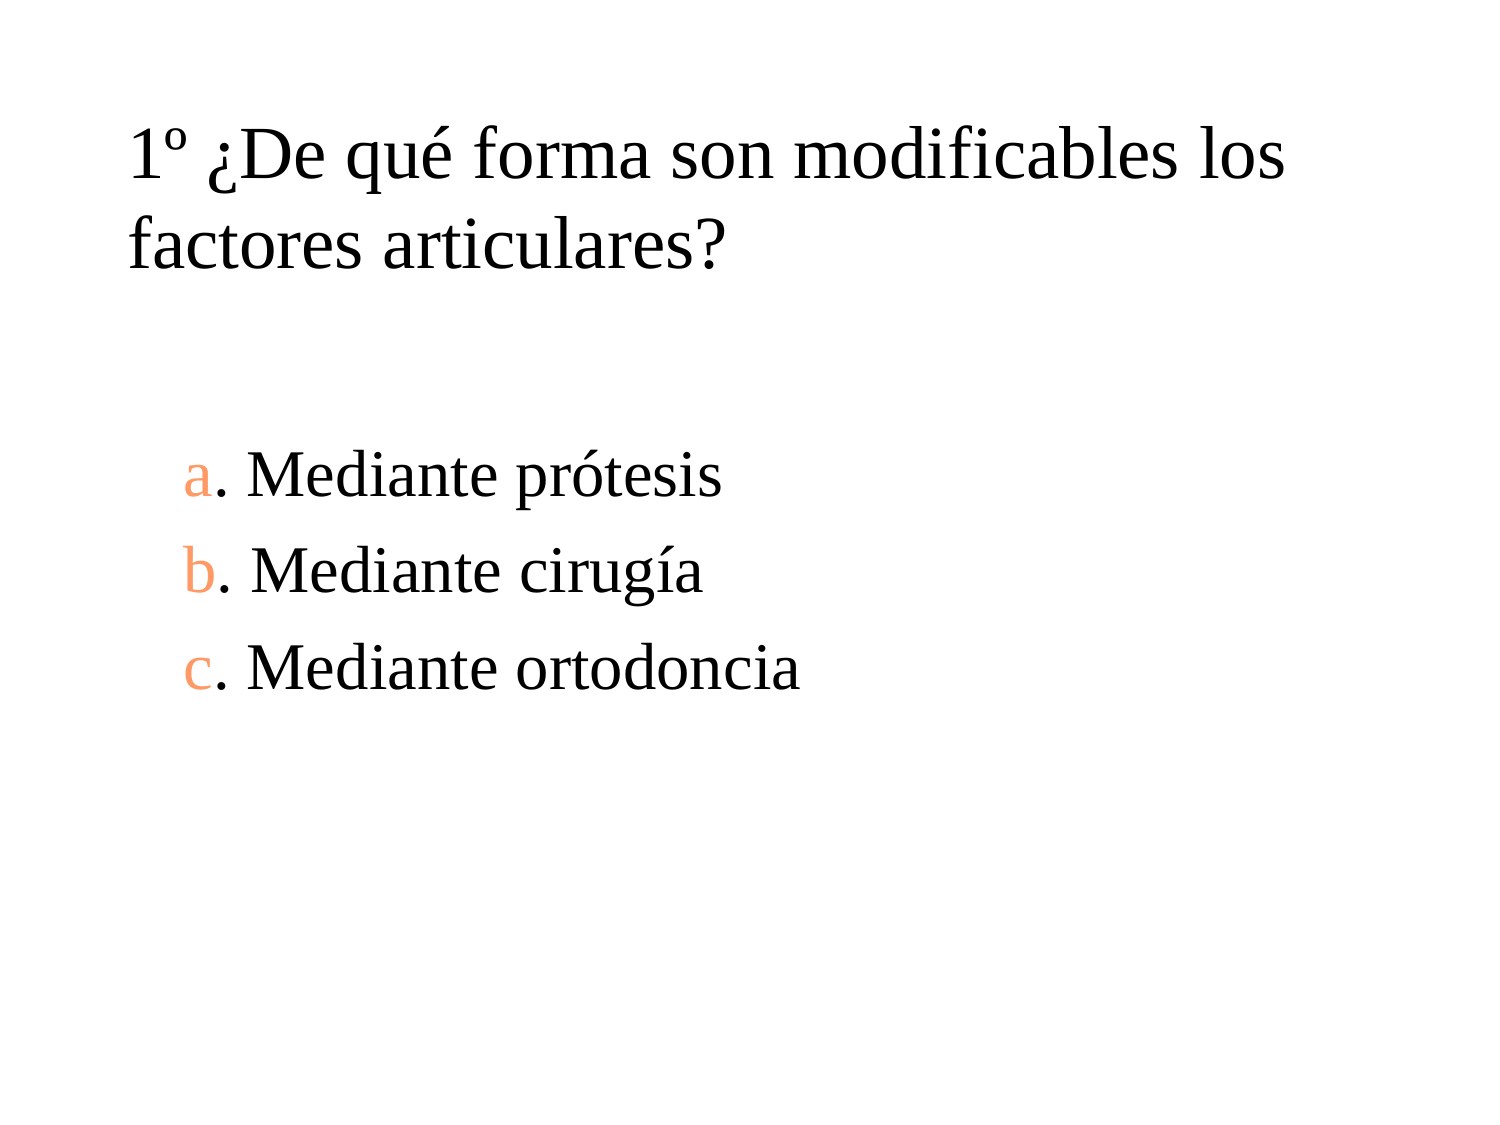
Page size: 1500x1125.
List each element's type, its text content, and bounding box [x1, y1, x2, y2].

list a. Mediante prótesis b. Mediante cirugía c. Mediante ortodoncia [112, 324, 1388, 1068]
title 1º ¿De qué forma son modificables los factores articulares? [112, 75, 1388, 312]
